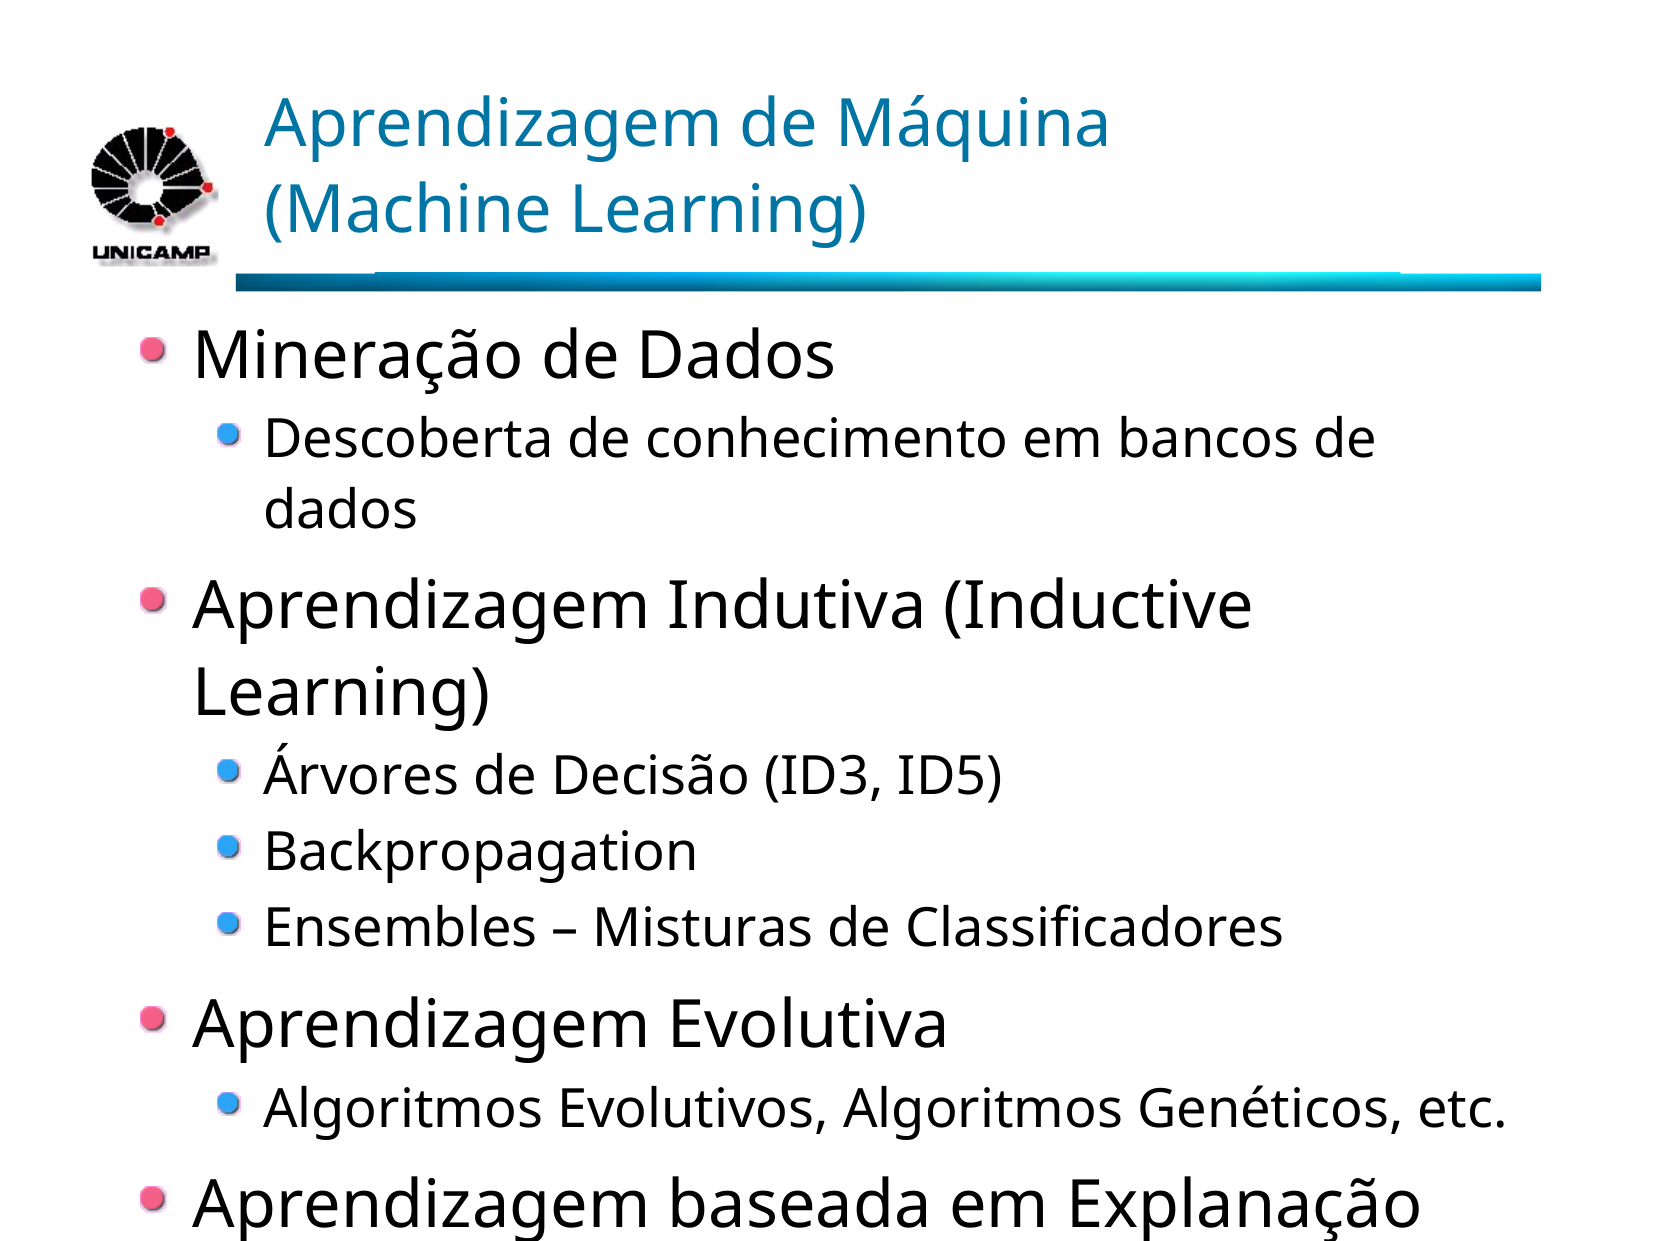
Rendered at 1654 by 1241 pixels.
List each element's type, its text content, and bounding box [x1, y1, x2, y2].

picture [125, 272, 1654, 295]
title Aprendizagem de Máquina (Machine Learning) [264, 57, 1534, 250]
picture [139, 1185, 168, 1214]
list Mineração de Dados Descoberta de conhecimento em bancos de dados Aprendizagem Indutiva (Inductive Learning) Árvores de Decisão (ID3, ID5) Backpropagation Ensembles – Misturas de Classificadores Aprendizagem Evolutiva Algoritmos Evolutivos, Algoritmos Genéticos, etc. Aprendizagem baseada em Explanação Chunking, Compilação do Conhecimento [121, 309, 1534, 1167]
